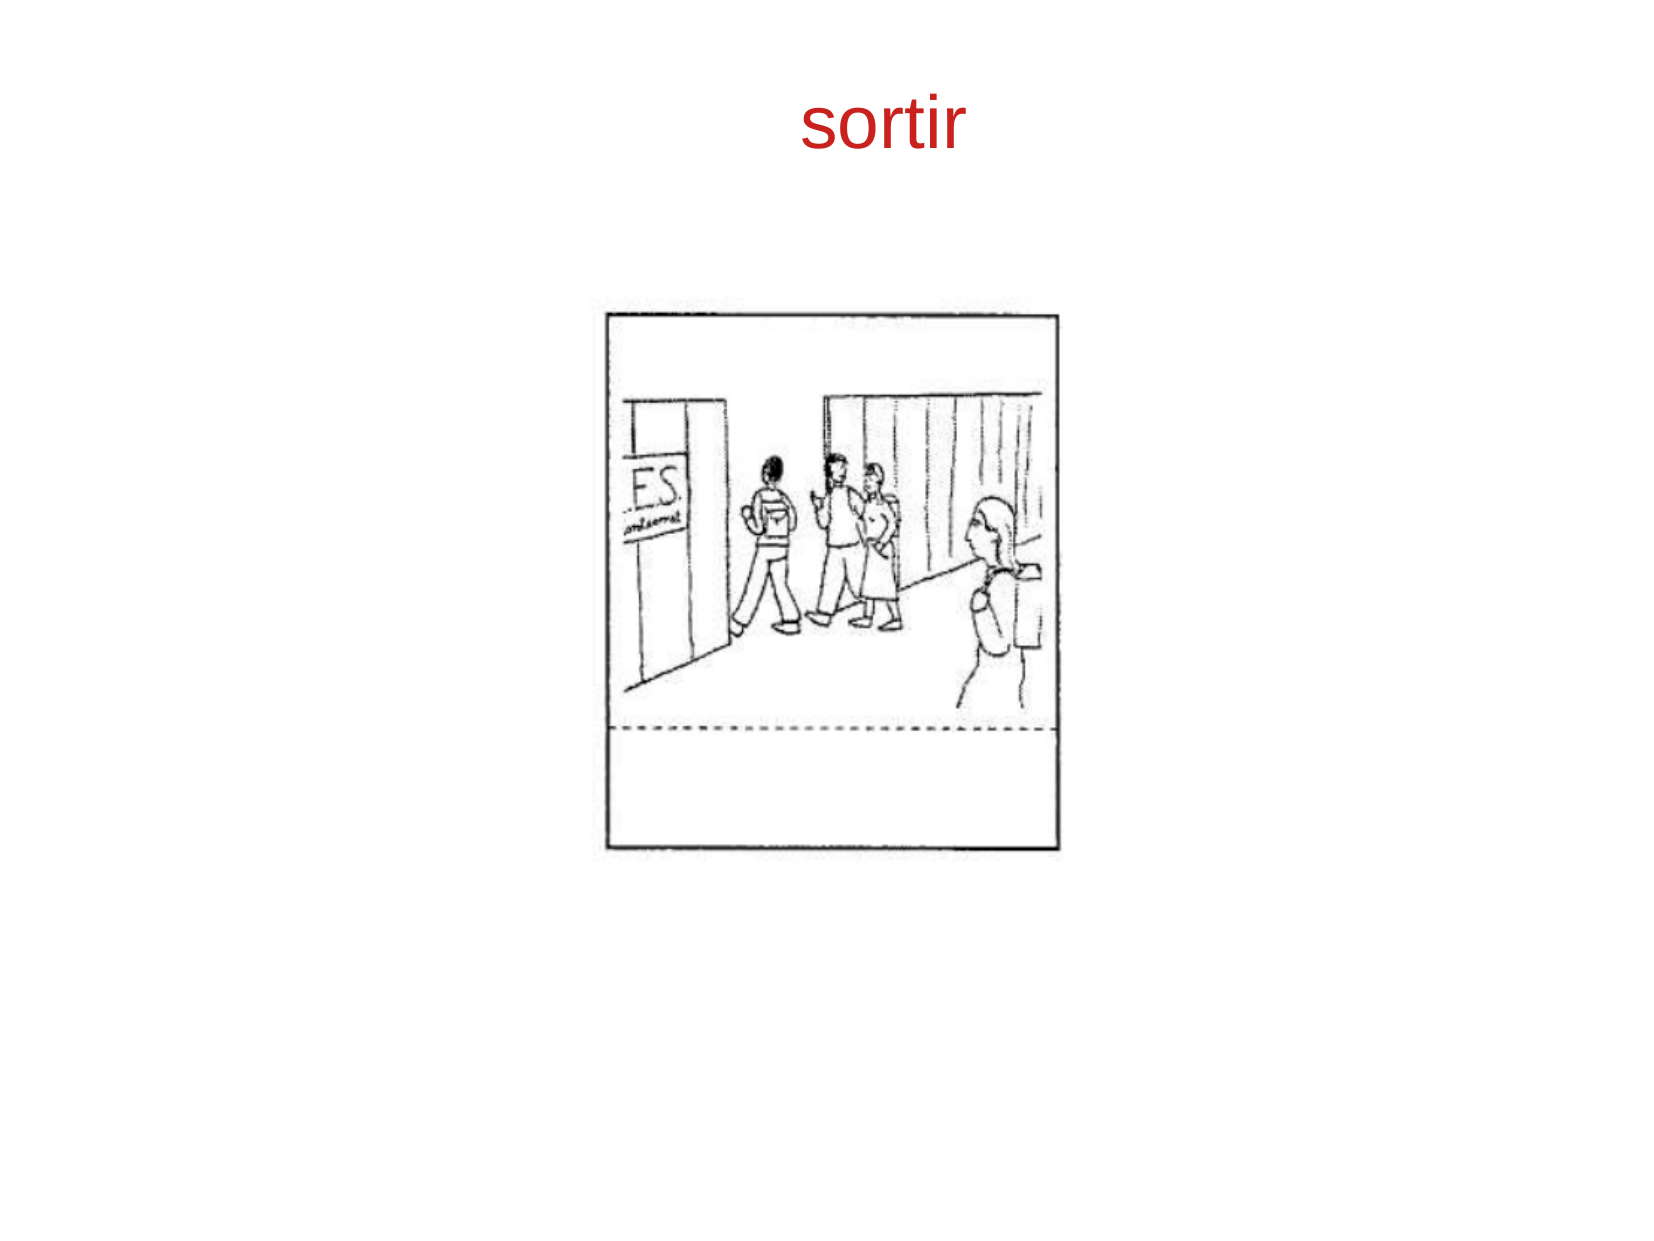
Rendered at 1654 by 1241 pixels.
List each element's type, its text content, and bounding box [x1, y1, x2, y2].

text_box sortir [104, 0, 1654, 270]
picture [581, 291, 1094, 873]
